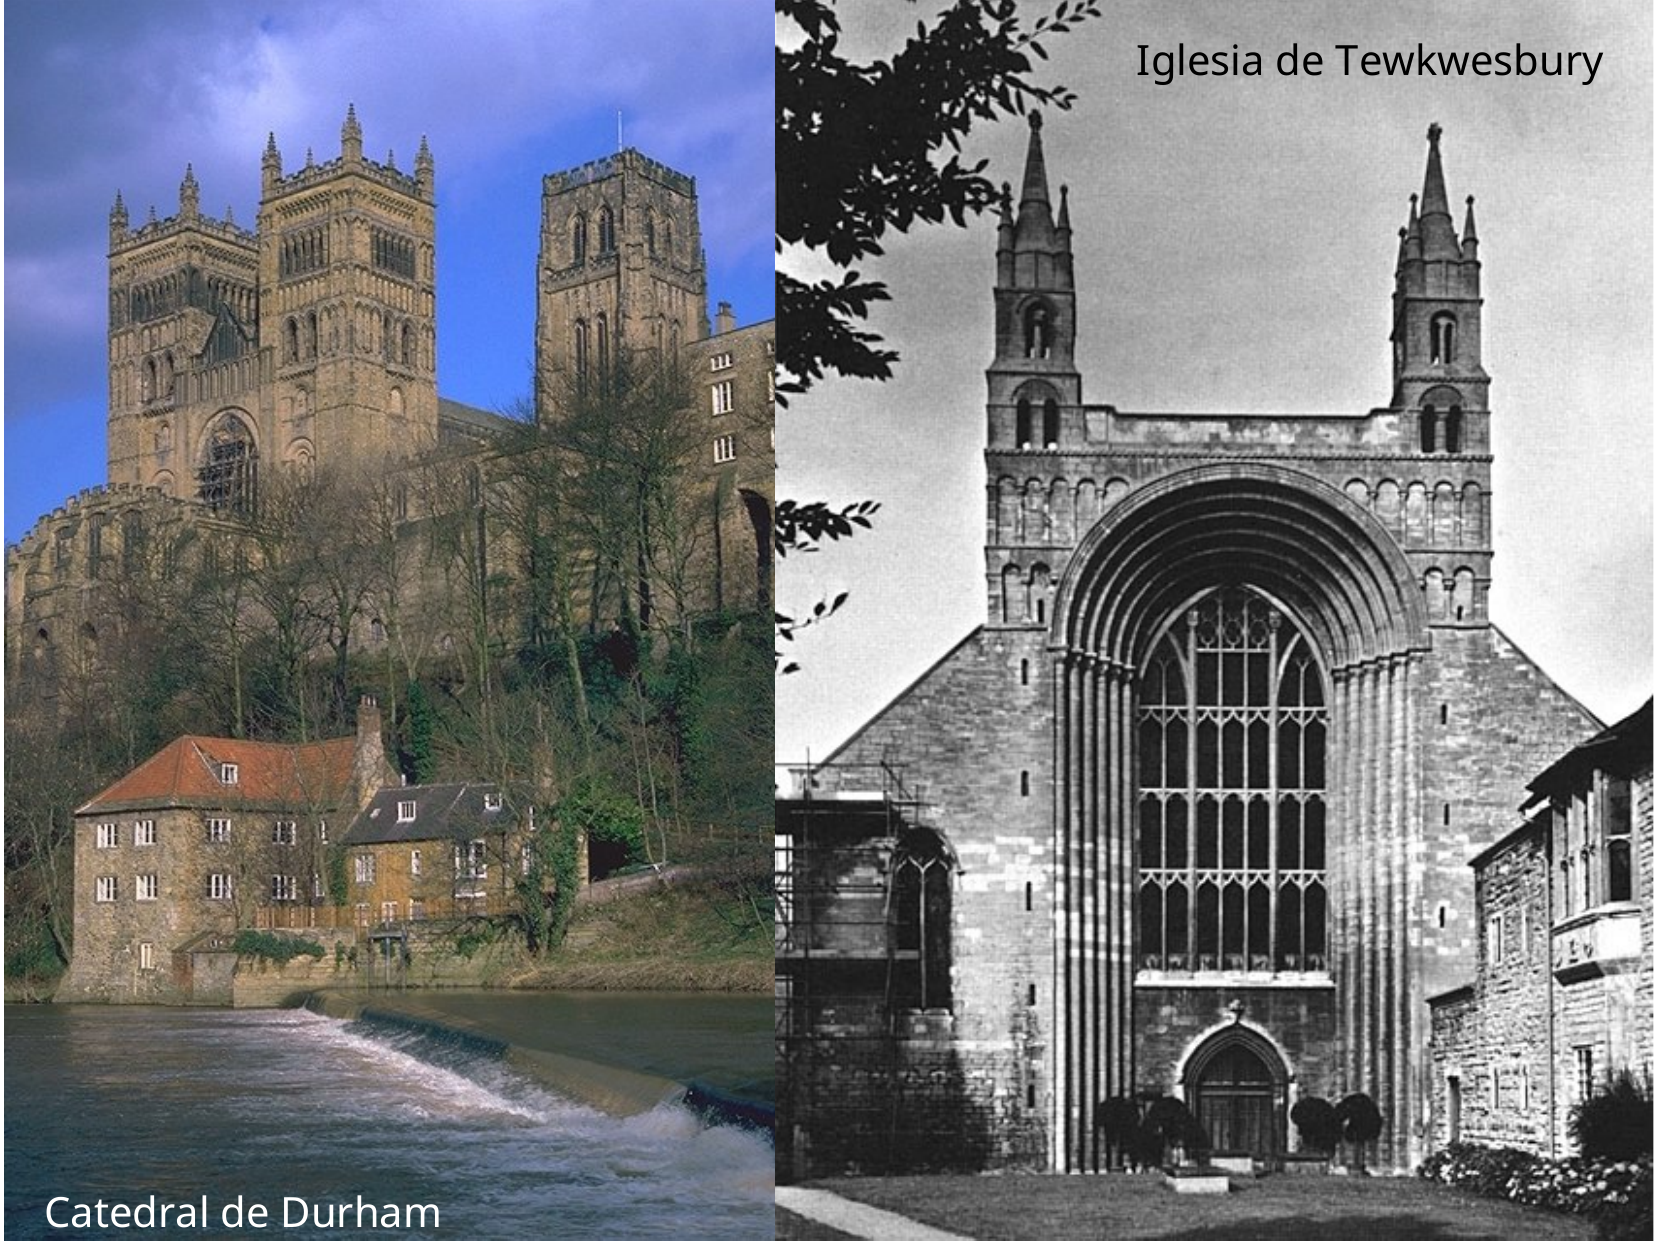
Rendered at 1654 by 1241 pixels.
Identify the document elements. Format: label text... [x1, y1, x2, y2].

picture [4, 0, 1654, 1241]
text_box Iglesia de Tewkwesbury [1122, 23, 1625, 89]
text_box Catedral de Durham [29, 1175, 483, 1241]
